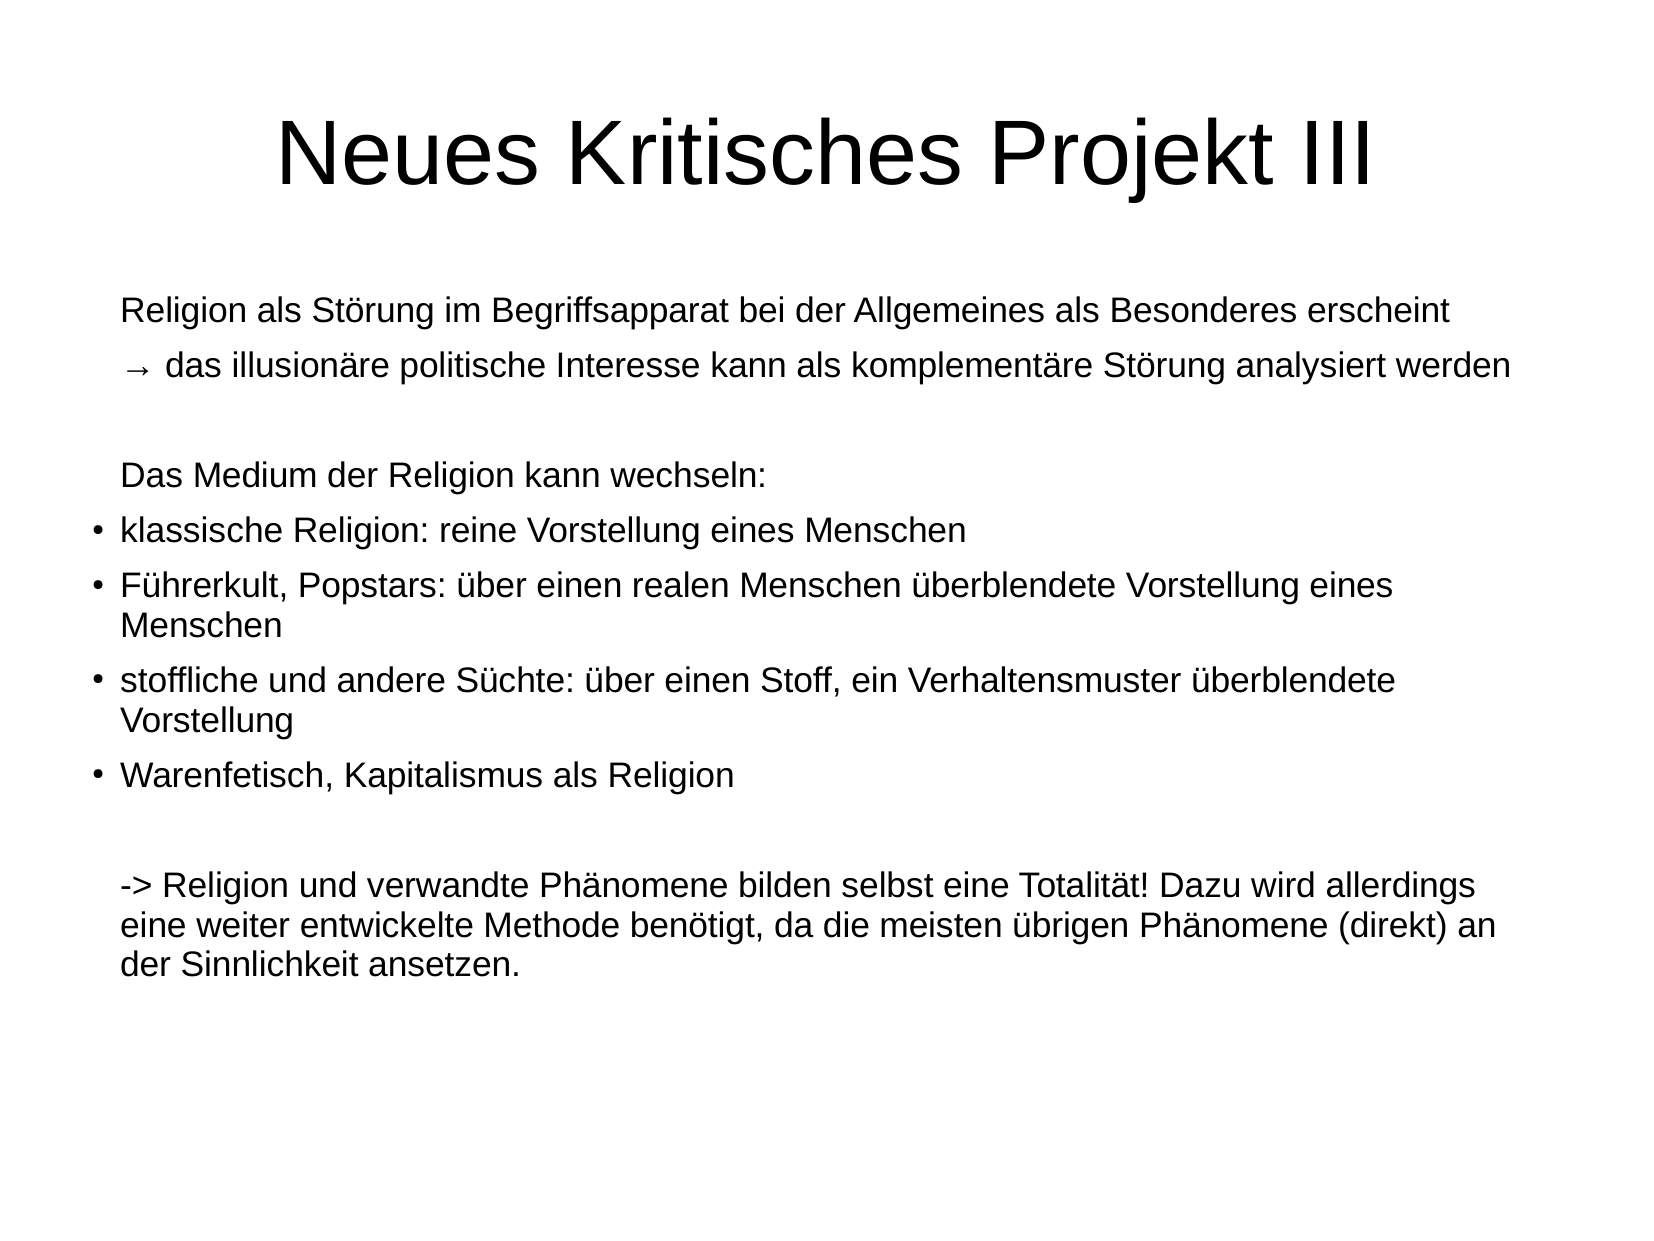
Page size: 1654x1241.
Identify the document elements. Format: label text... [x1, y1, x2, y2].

list Religion als Störung im Begriffsapparat bei der Allgemeines als Besonderes erscheint → das illusionäre politische Interesse kann als komplementäre Störung analysiert werden Das Medium der Religion kann wechseln: klassische Religion: reine Vorstellung eines Menschen Führerkult, Popstars: über einen realen Menschen überblendete Vorstellung eines Menschen stoffliche und andere Süchte: über einen Stoff, ein Verhaltensmuster überblendete Vorstellung Warenfetisch, Kapitalismus als Religion -> Religion und verwandte Phänomene bilden selbst eine Totalität! Dazu wird allerdings eine weiter entwickelte Methode benötigt, da die meisten übrigen Phänomene (direkt) an der Sinnlichkeit ansetzen. [82, 290, 1538, 1010]
title Neues Kritisches Projekt III [82, 49, 1571, 257]
